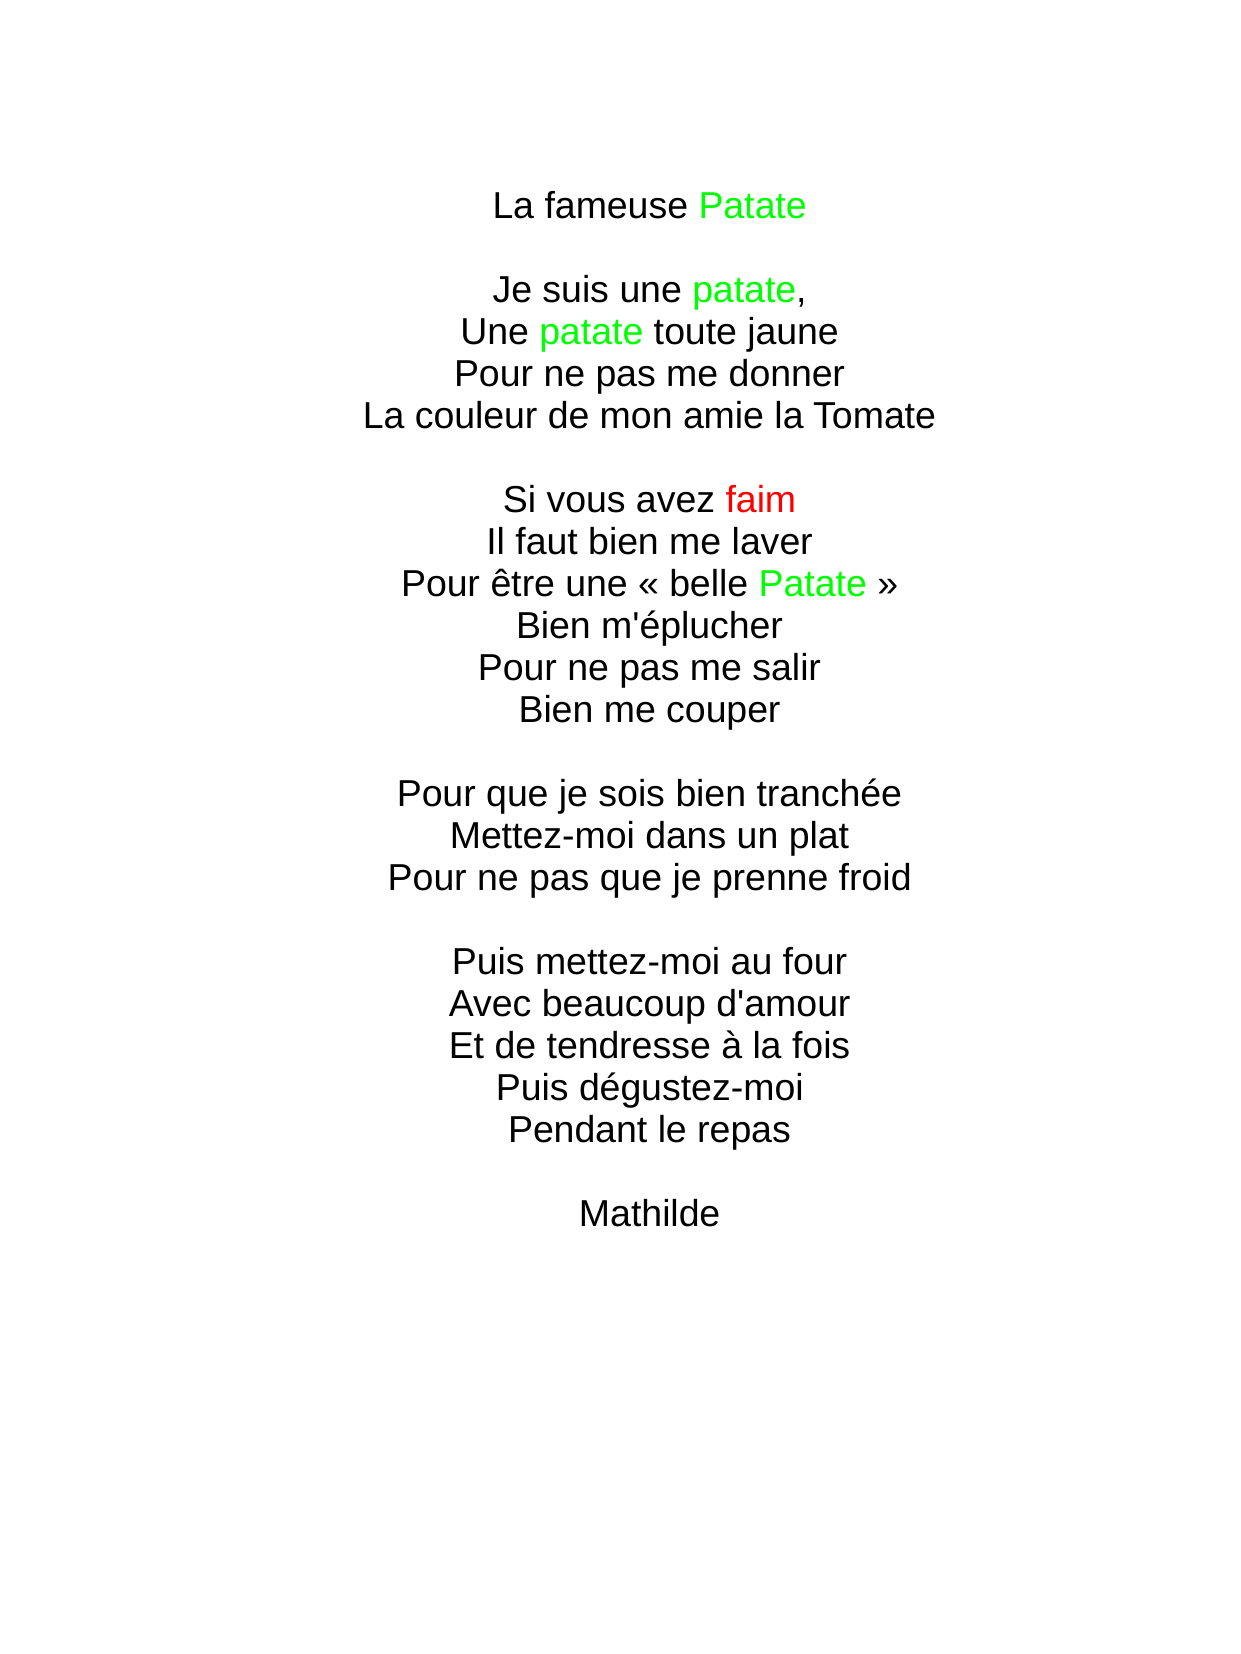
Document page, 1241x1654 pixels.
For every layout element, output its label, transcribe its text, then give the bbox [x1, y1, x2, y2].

text_box La fameuse Patate Je suis une patate, Une patate toute jaune Pour ne pas me donner La couleur de mon amie la Tomate Si vous avez faim Il faut bien me laver Pour être une « belle Patate » Bien m'éplucher Pour ne pas me salir Bien me couper Pour que je sois bien tranchée Mettez-moi dans un plat Pour ne pas que je prenne froid Puis mettez-moi au four Avec beaucoup d'amour Et de tendresse à la fois Puis dégustez-moi Pendant le repas Mathilde [177, 177, 1123, 1506]
